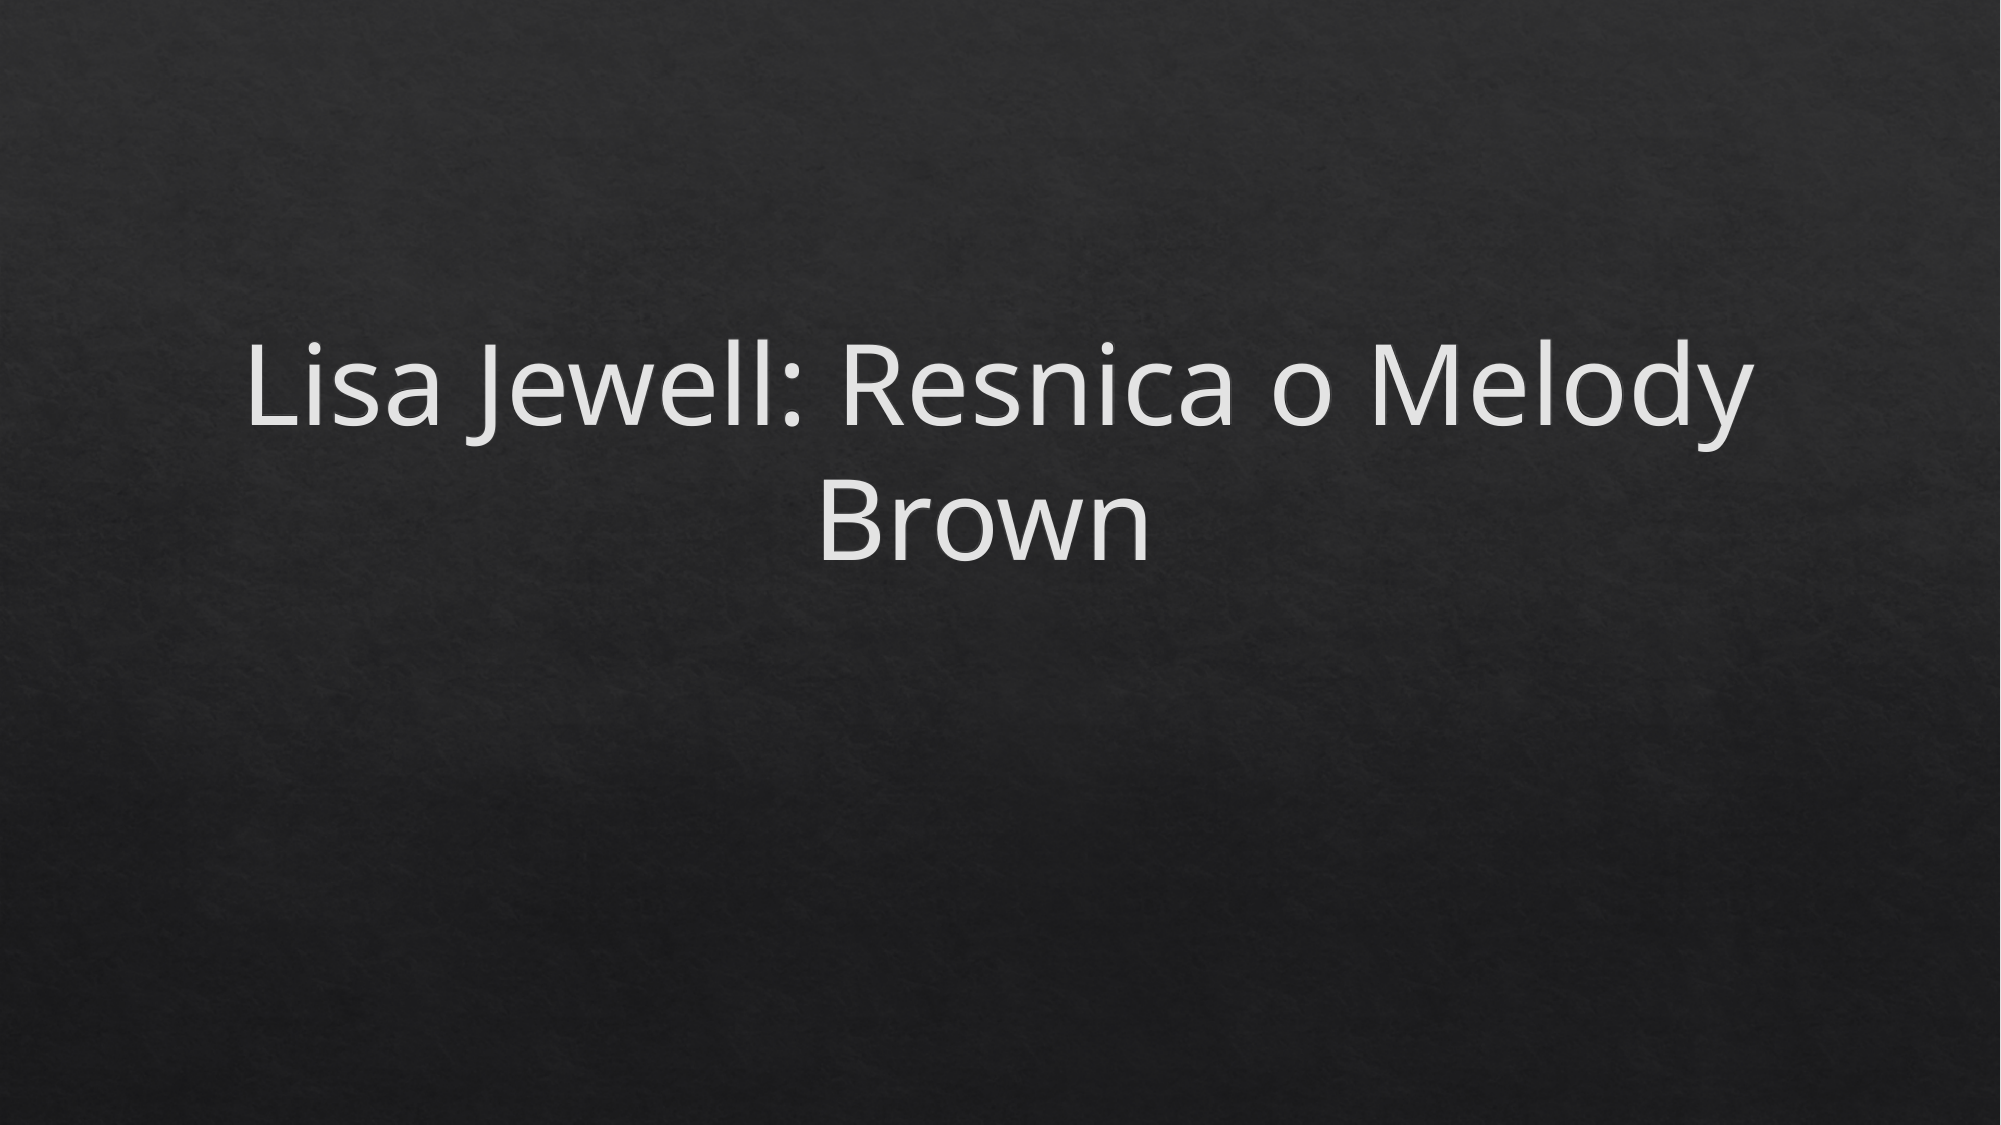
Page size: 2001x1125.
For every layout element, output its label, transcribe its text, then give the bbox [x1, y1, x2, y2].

picture [0, 0, 2001, 1125]
title Lisa Jewell: Resnica o Melody Brown [224, 290, 1774, 591]
